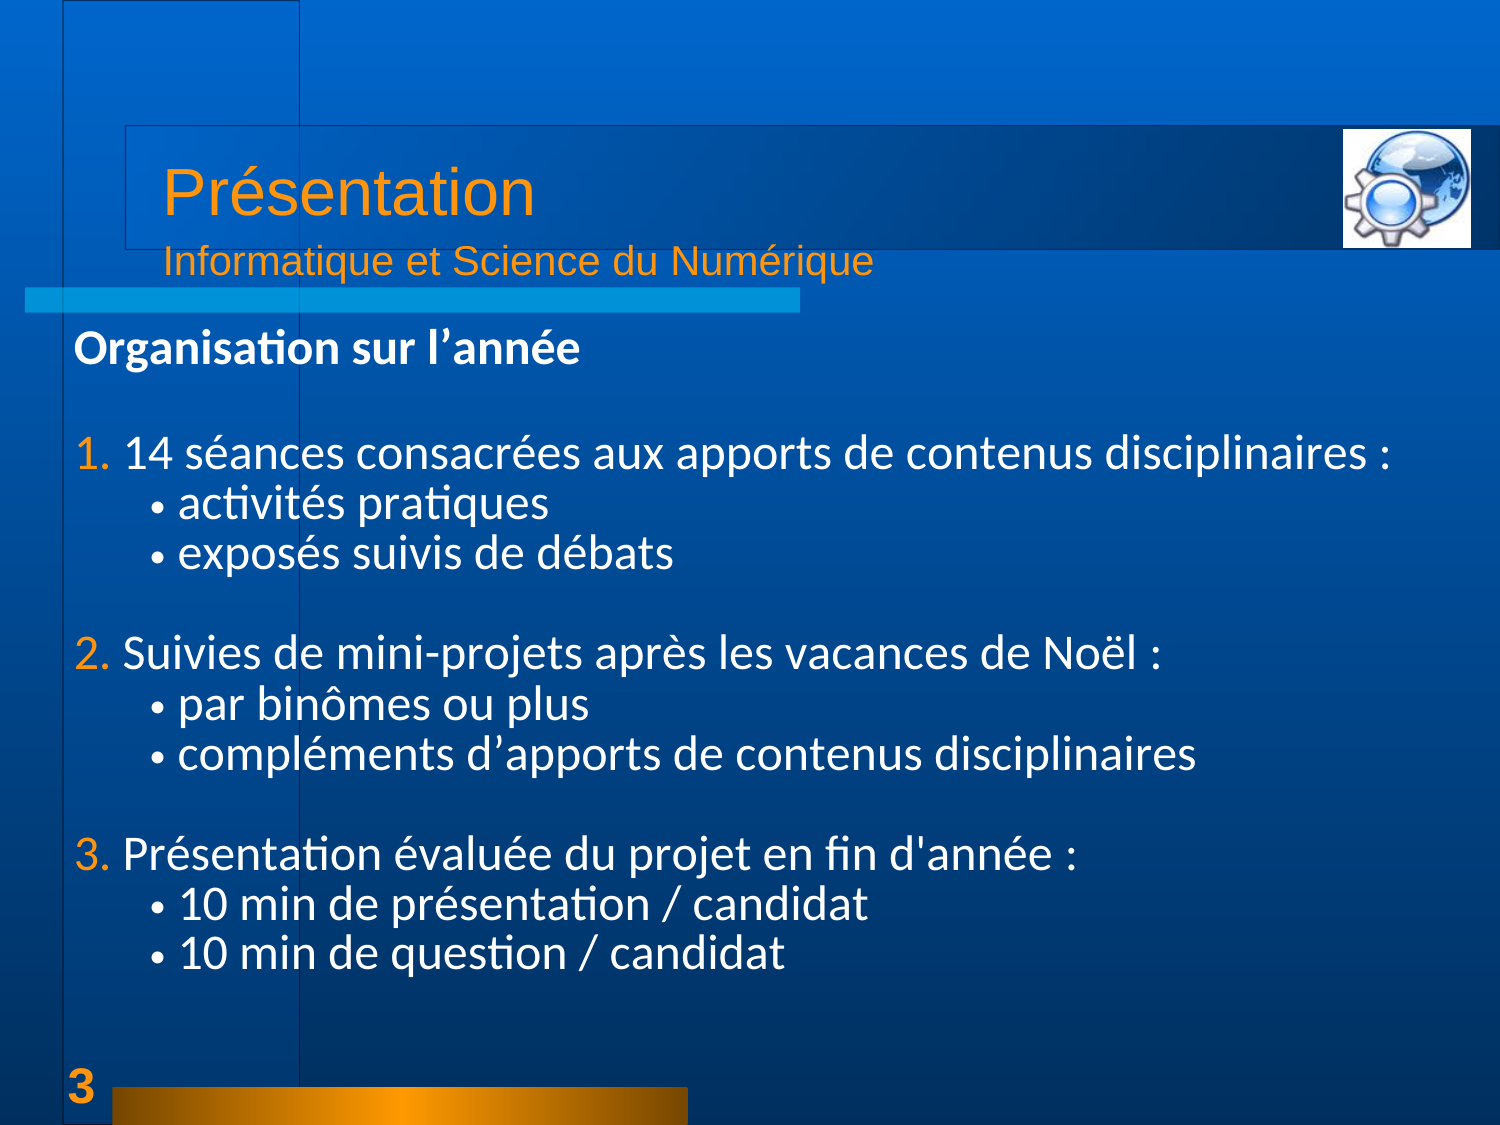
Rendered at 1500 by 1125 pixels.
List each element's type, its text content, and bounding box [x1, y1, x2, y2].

text_box Organisation sur l’année 1. 14 séances consacrées aux apports de contenus disciplinaires : activités pratiques exposés suivis de débats 2. Suivies de mini-projets après les vacances de Noël : par binômes ou plus compléments d’apports de contenus disciplinaires 3. Présentation évaluée du projet en fin d'année : 10 min de présentation / candidat 10 min de question / candidat [59, 319, 1447, 1046]
picture [1343, 129, 1471, 248]
